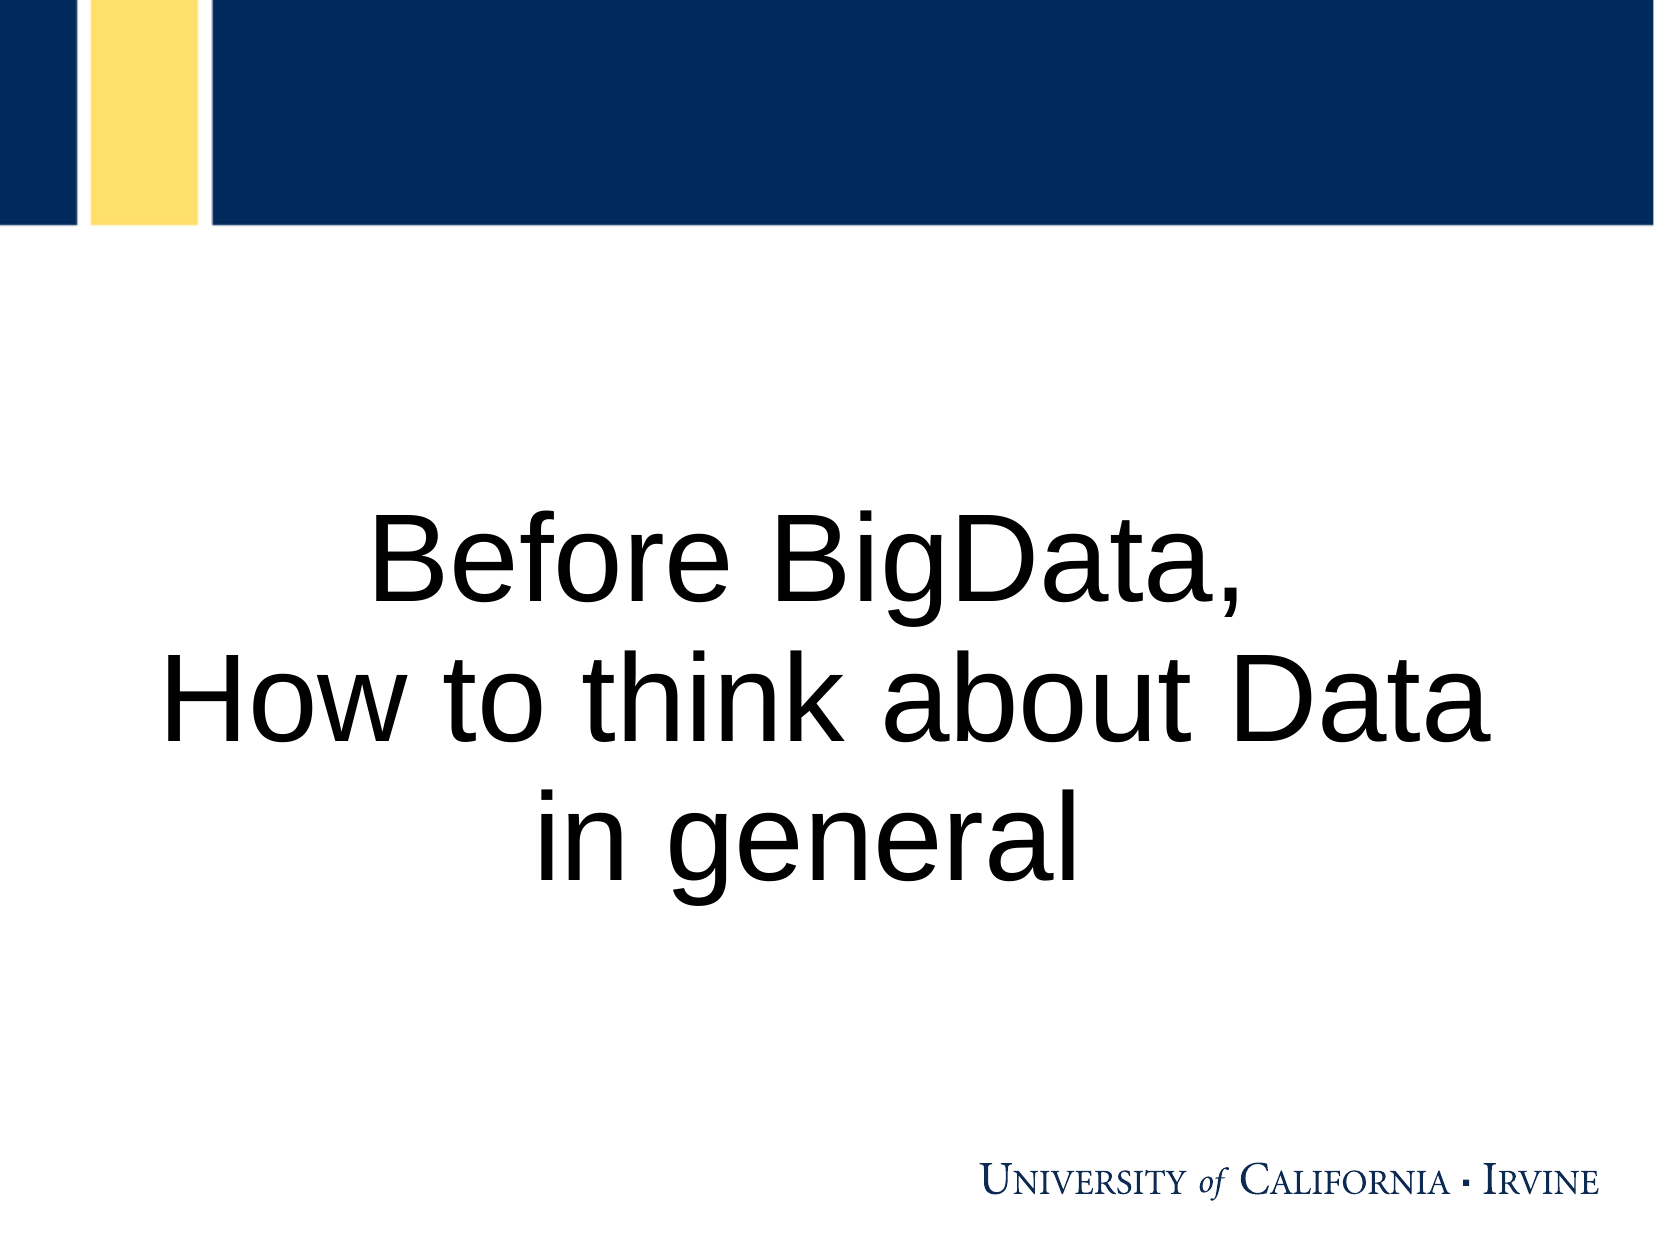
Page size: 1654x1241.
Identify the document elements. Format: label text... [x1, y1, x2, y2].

picture [0, 0, 1654, 1241]
text_box Before BigData, How to think about Data in general [105, 387, 1546, 916]
